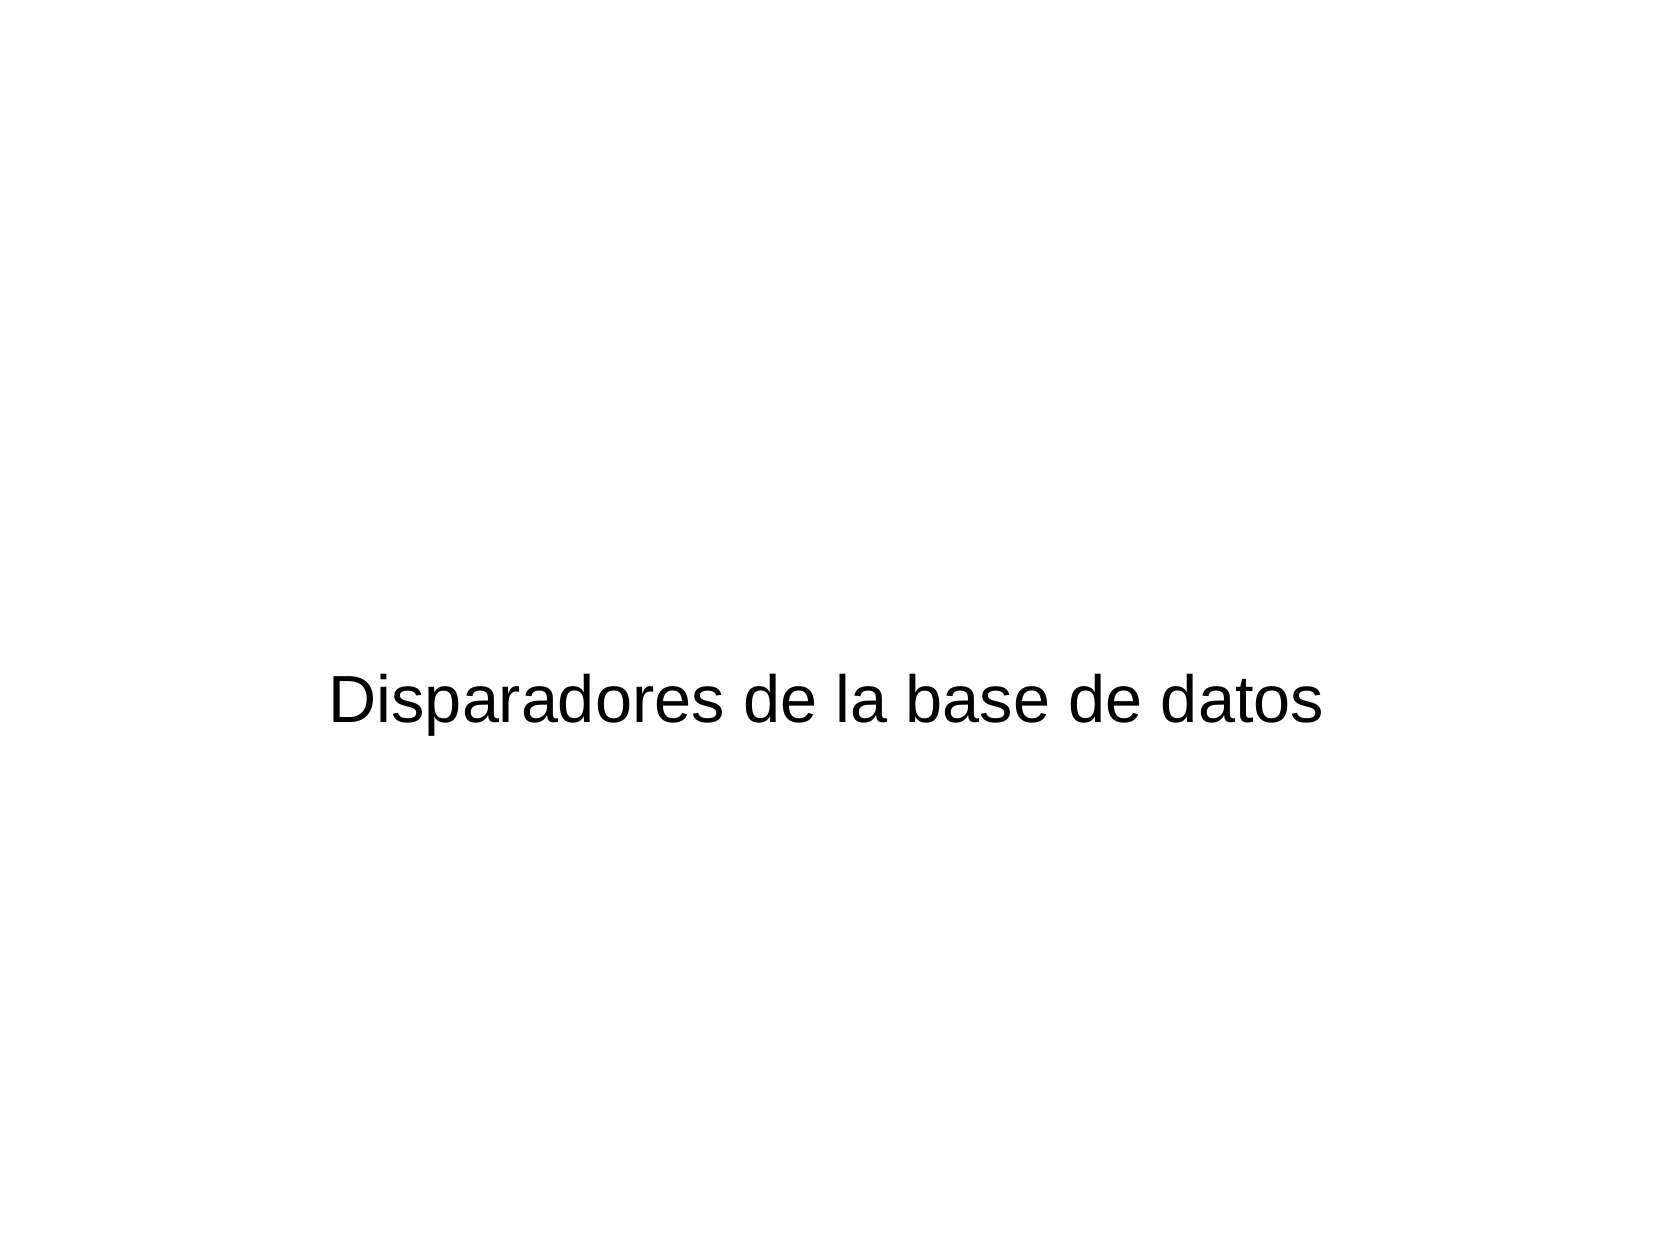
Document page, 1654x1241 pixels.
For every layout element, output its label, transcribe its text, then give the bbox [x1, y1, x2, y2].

subtitle Disparadores de la base de datos [82, 290, 1571, 1109]
